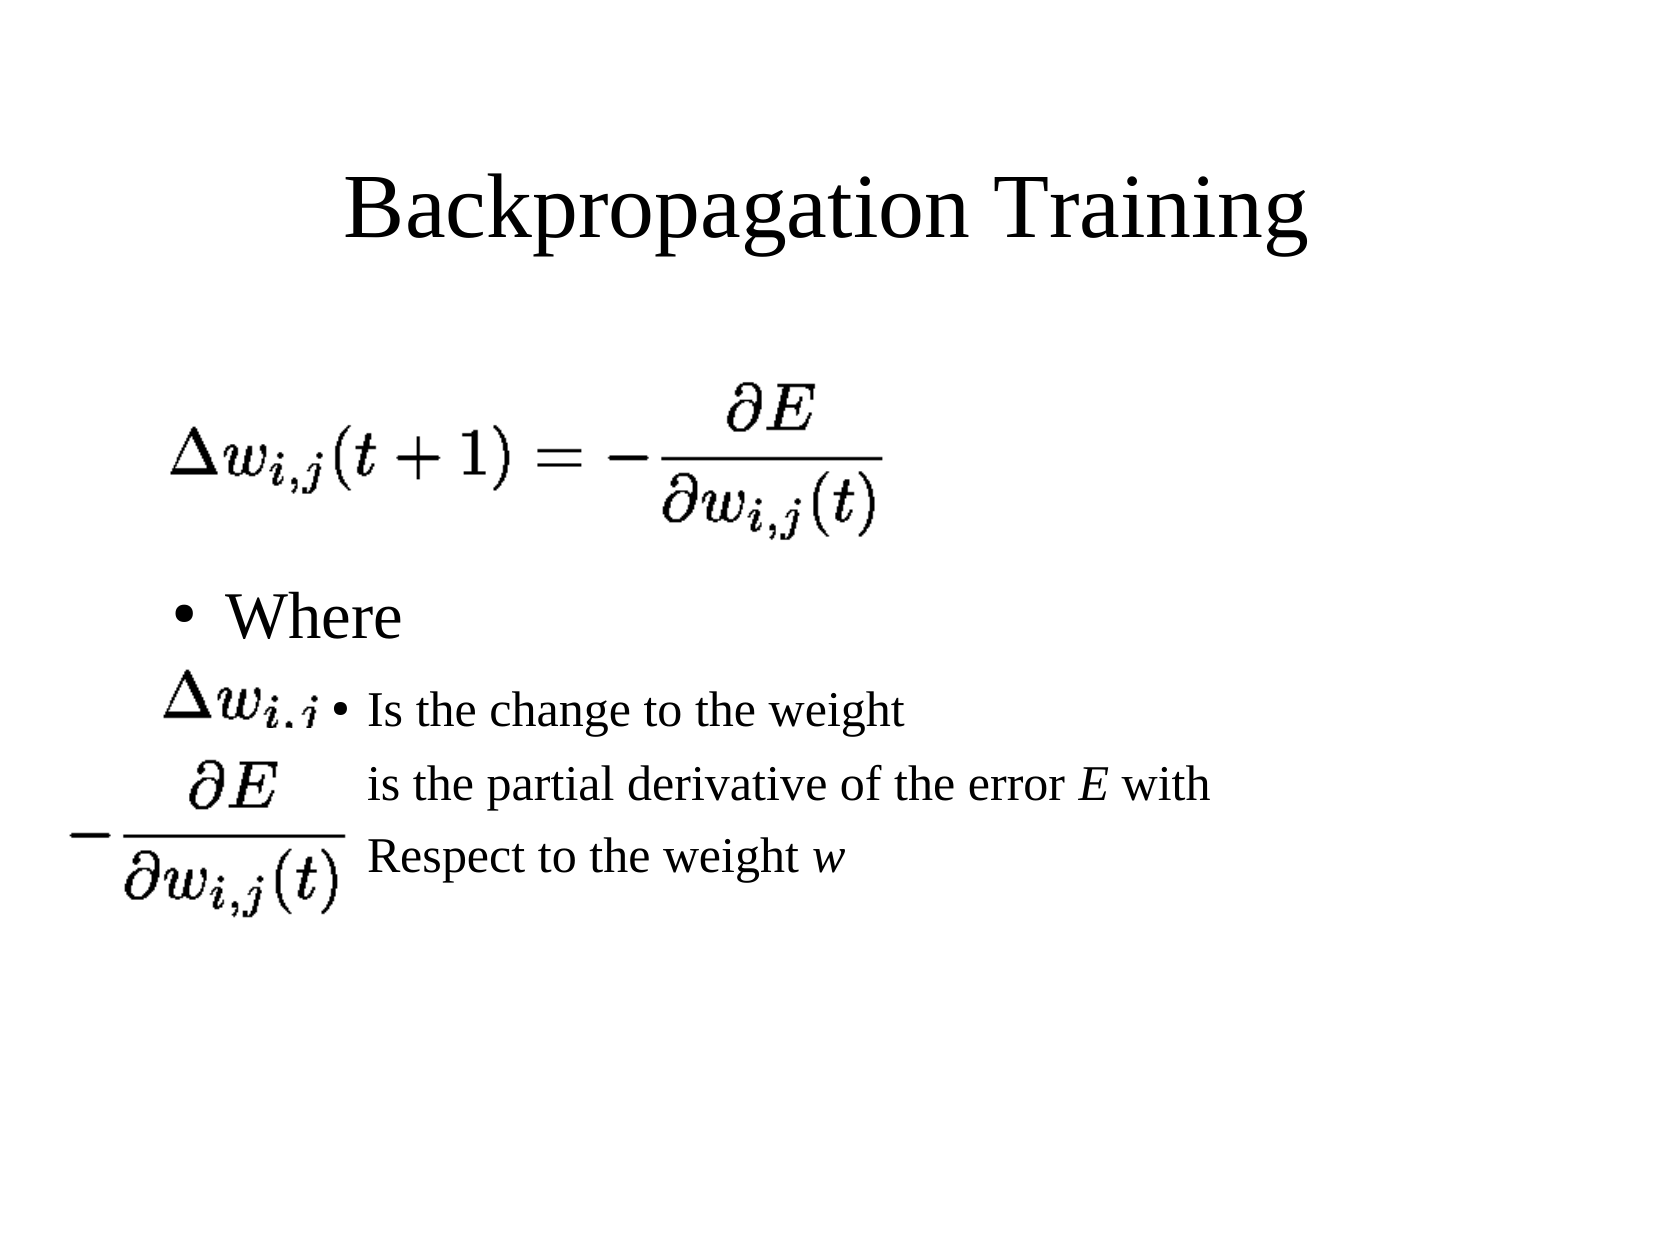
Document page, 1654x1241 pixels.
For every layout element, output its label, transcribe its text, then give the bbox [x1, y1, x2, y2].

list Where Is the change to the weight is the partial derivative of the error E with Respect to the weight w [154, 578, 1567, 1127]
chart [163, 374, 902, 546]
title Backpropagation Training [121, 102, 1534, 311]
chart [59, 654, 368, 936]
